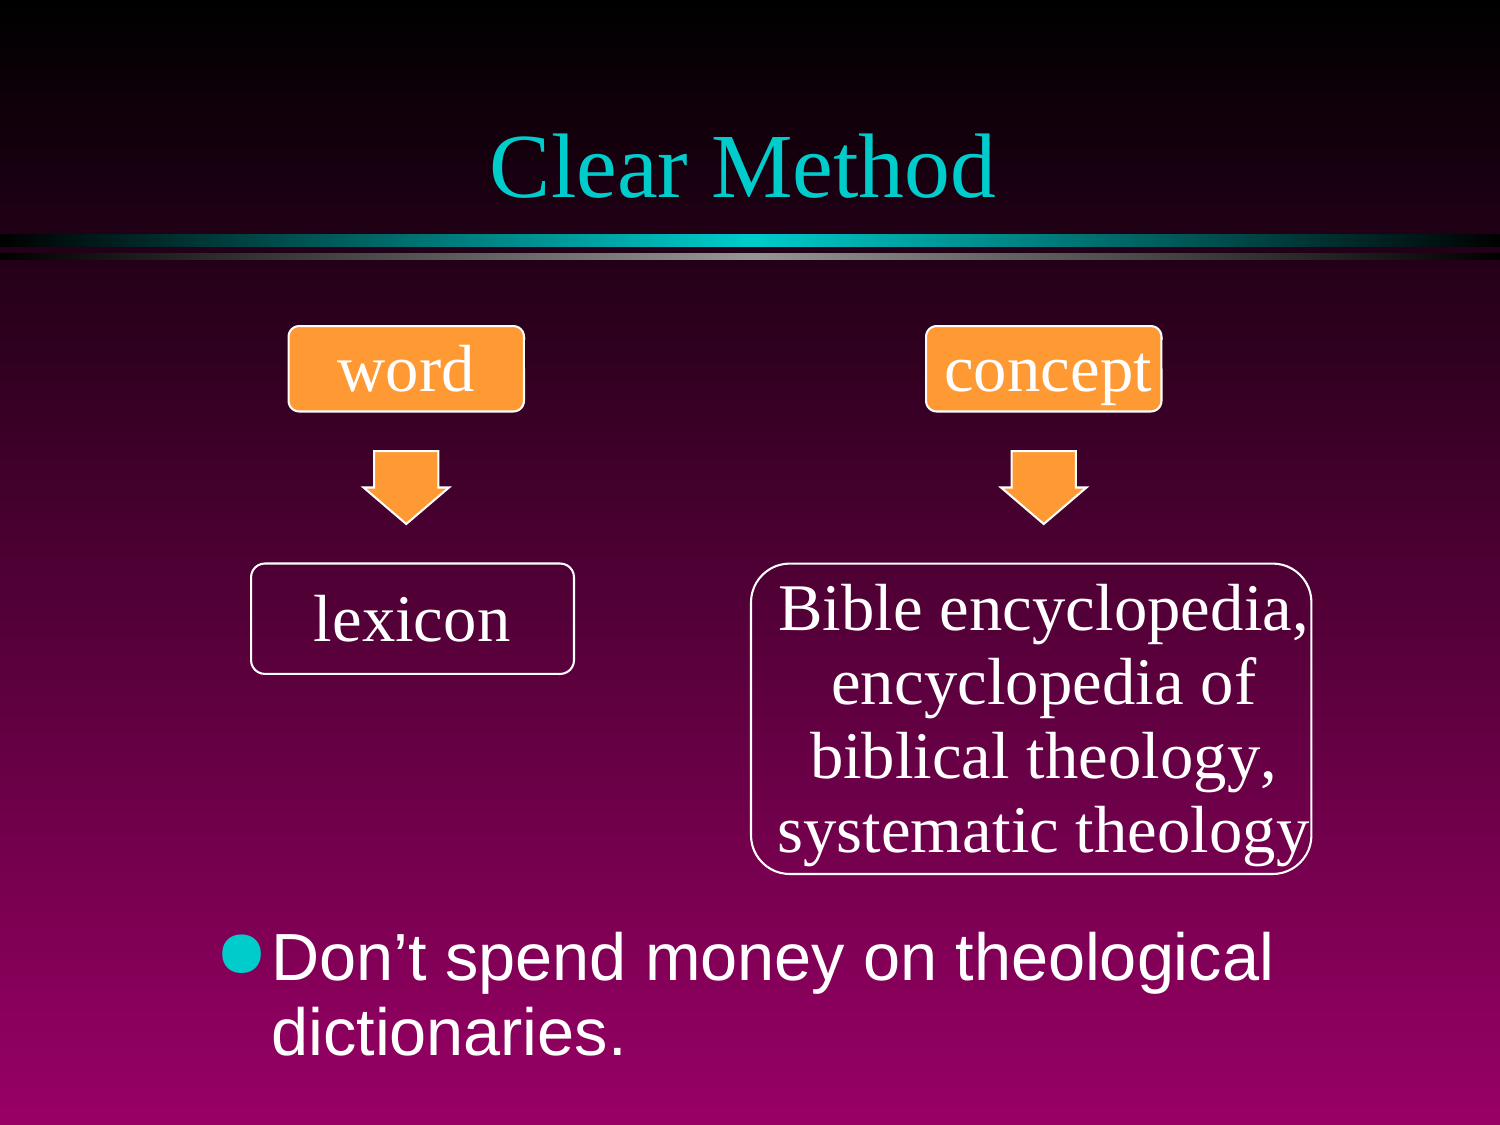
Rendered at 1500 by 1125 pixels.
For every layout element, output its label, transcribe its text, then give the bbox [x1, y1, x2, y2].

title Clear Method [99, 37, 1388, 225]
text_box [1001, 451, 1087, 524]
text_box [363, 451, 449, 524]
text_box lexicon [251, 563, 575, 674]
text_box concept [926, 326, 1162, 412]
list Don’t spend money on theological dictionaries. [200, 912, 1476, 1078]
text_box word [288, 326, 524, 412]
text_box Bible encyclopedia, encyclopedia of biblical theology, systematic theology [751, 563, 1312, 875]
